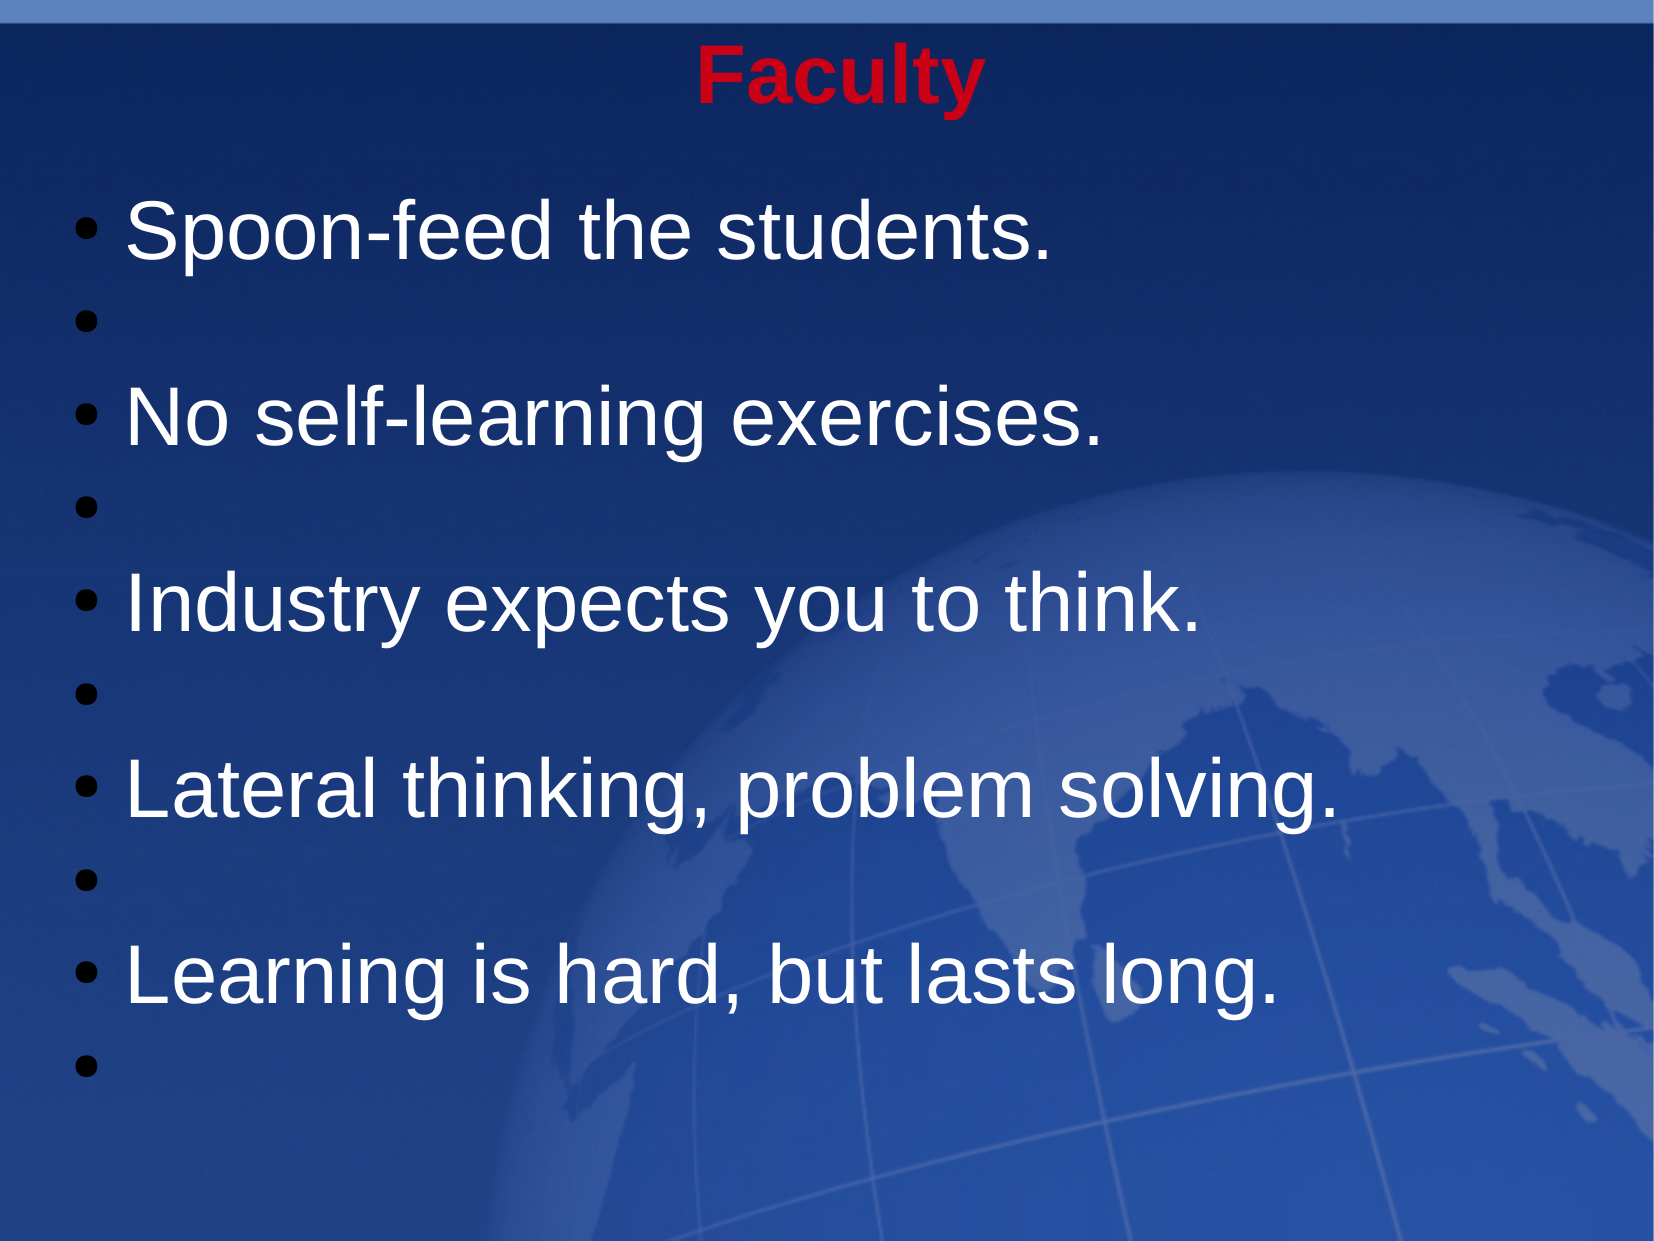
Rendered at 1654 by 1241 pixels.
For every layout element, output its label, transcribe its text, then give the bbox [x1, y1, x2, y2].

picture [0, 0, 1654, 1241]
text_box Faculty [109, 20, 1573, 143]
text_box Spoon-feed the students. No self-learning exercises. Industry expects you to think. Lateral thinking, problem solving. Learning is hard, but lasts long. [56, 177, 1595, 1225]
